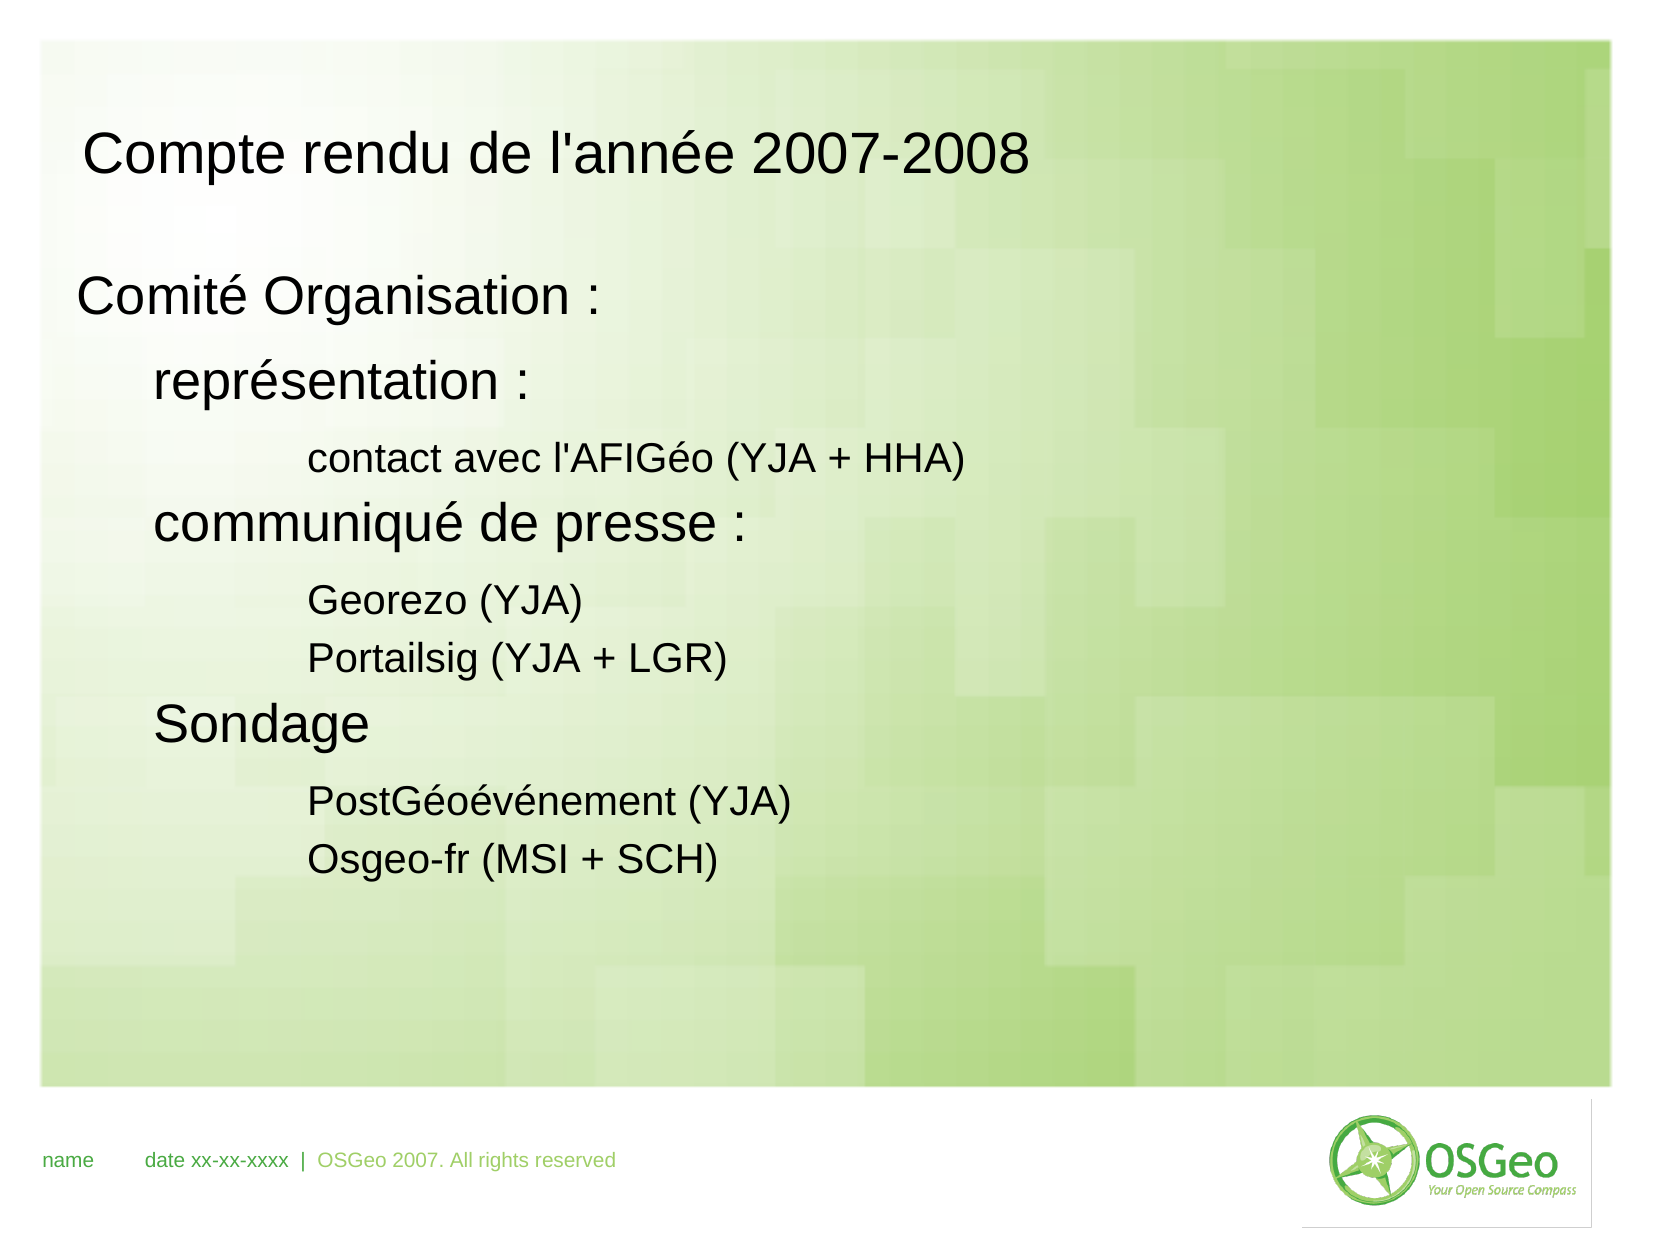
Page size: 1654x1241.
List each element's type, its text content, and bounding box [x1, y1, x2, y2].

title Compte rendu de l'année 2007-2008 [82, 49, 1571, 257]
picture [0, 1, 1654, 1239]
list Comité Organisation : représentation : contact avec l'AFIGéo (YJA + HHA) communiqué de presse : Georezo (YJA) Portailsig (YJA + LGR) Sondage PostGéoévénement (YJA) Osgeo-fr (MSI + SCH) [59, 265, 1548, 1085]
